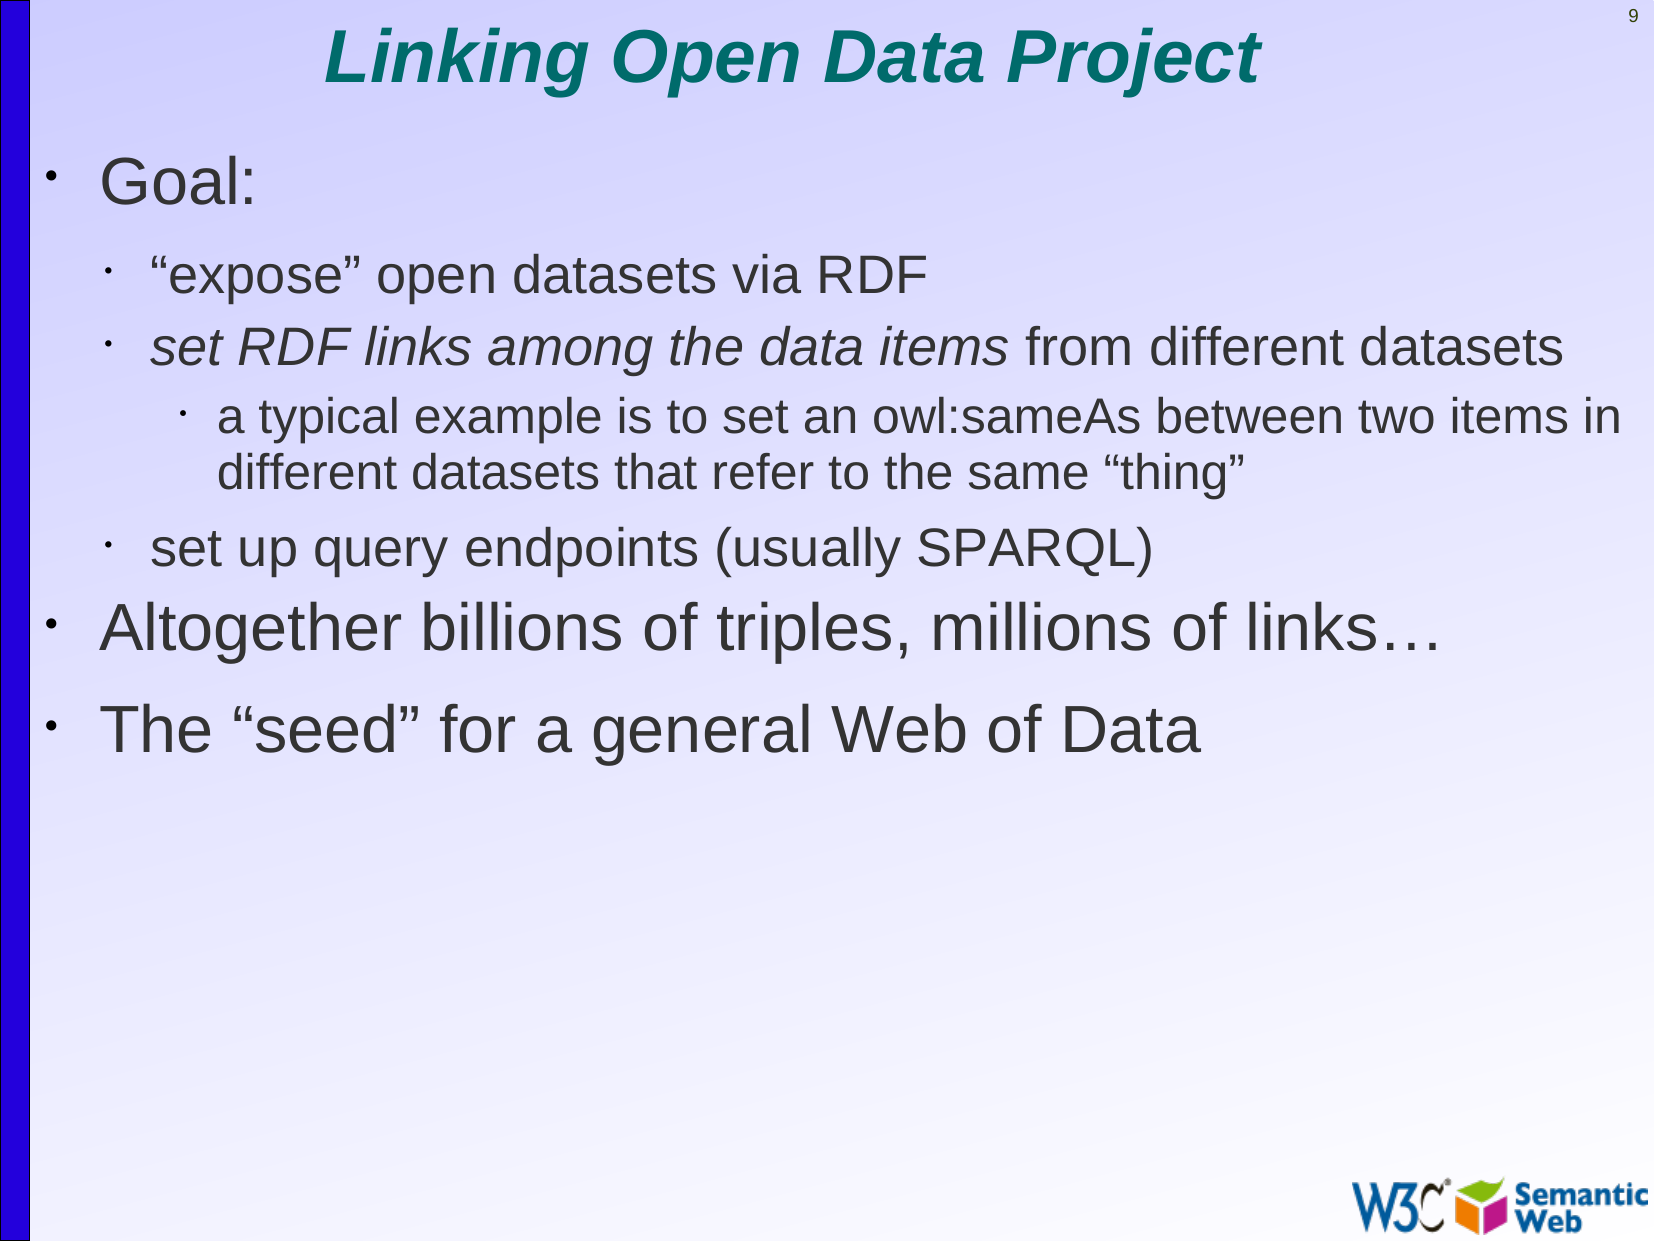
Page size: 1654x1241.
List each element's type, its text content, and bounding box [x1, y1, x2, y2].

list Goal: “expose” open datasets via RDF set RDF links among the data items from different datasets a typical example is to set an owl:sameAs between two items in different datasets that refer to the same “thing” set up query endpoints (usually SPARQL) Altogether billions of triples, millions of links… The “seed” for a general Web of Data [29, 147, 1624, 1134]
title Linking Open Data Project [93, 0, 1493, 119]
picture [1352, 1175, 1648, 1235]
